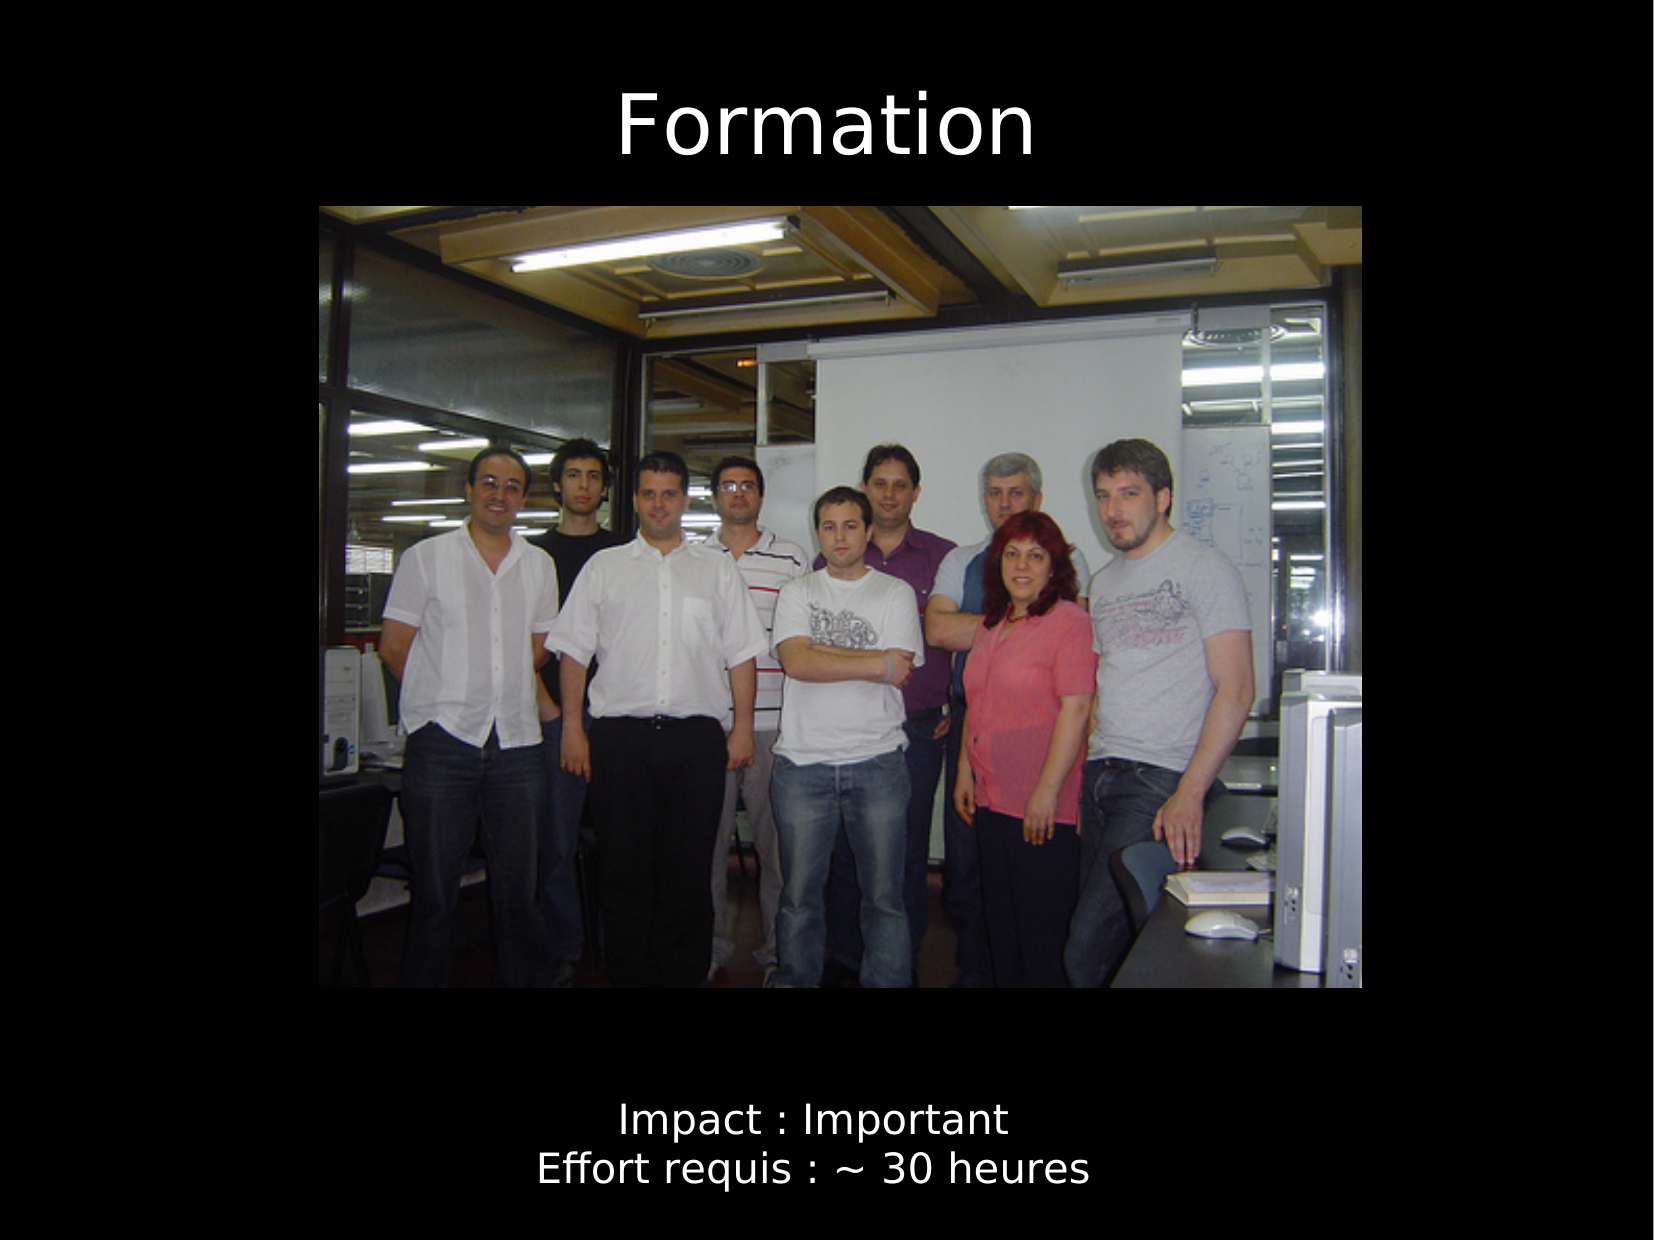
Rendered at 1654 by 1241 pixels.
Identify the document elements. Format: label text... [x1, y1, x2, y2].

picture [319, 206, 1362, 988]
text_box Formation Impact : Important Effort requis : ~ 30 heures [0, 69, 1654, 1201]
